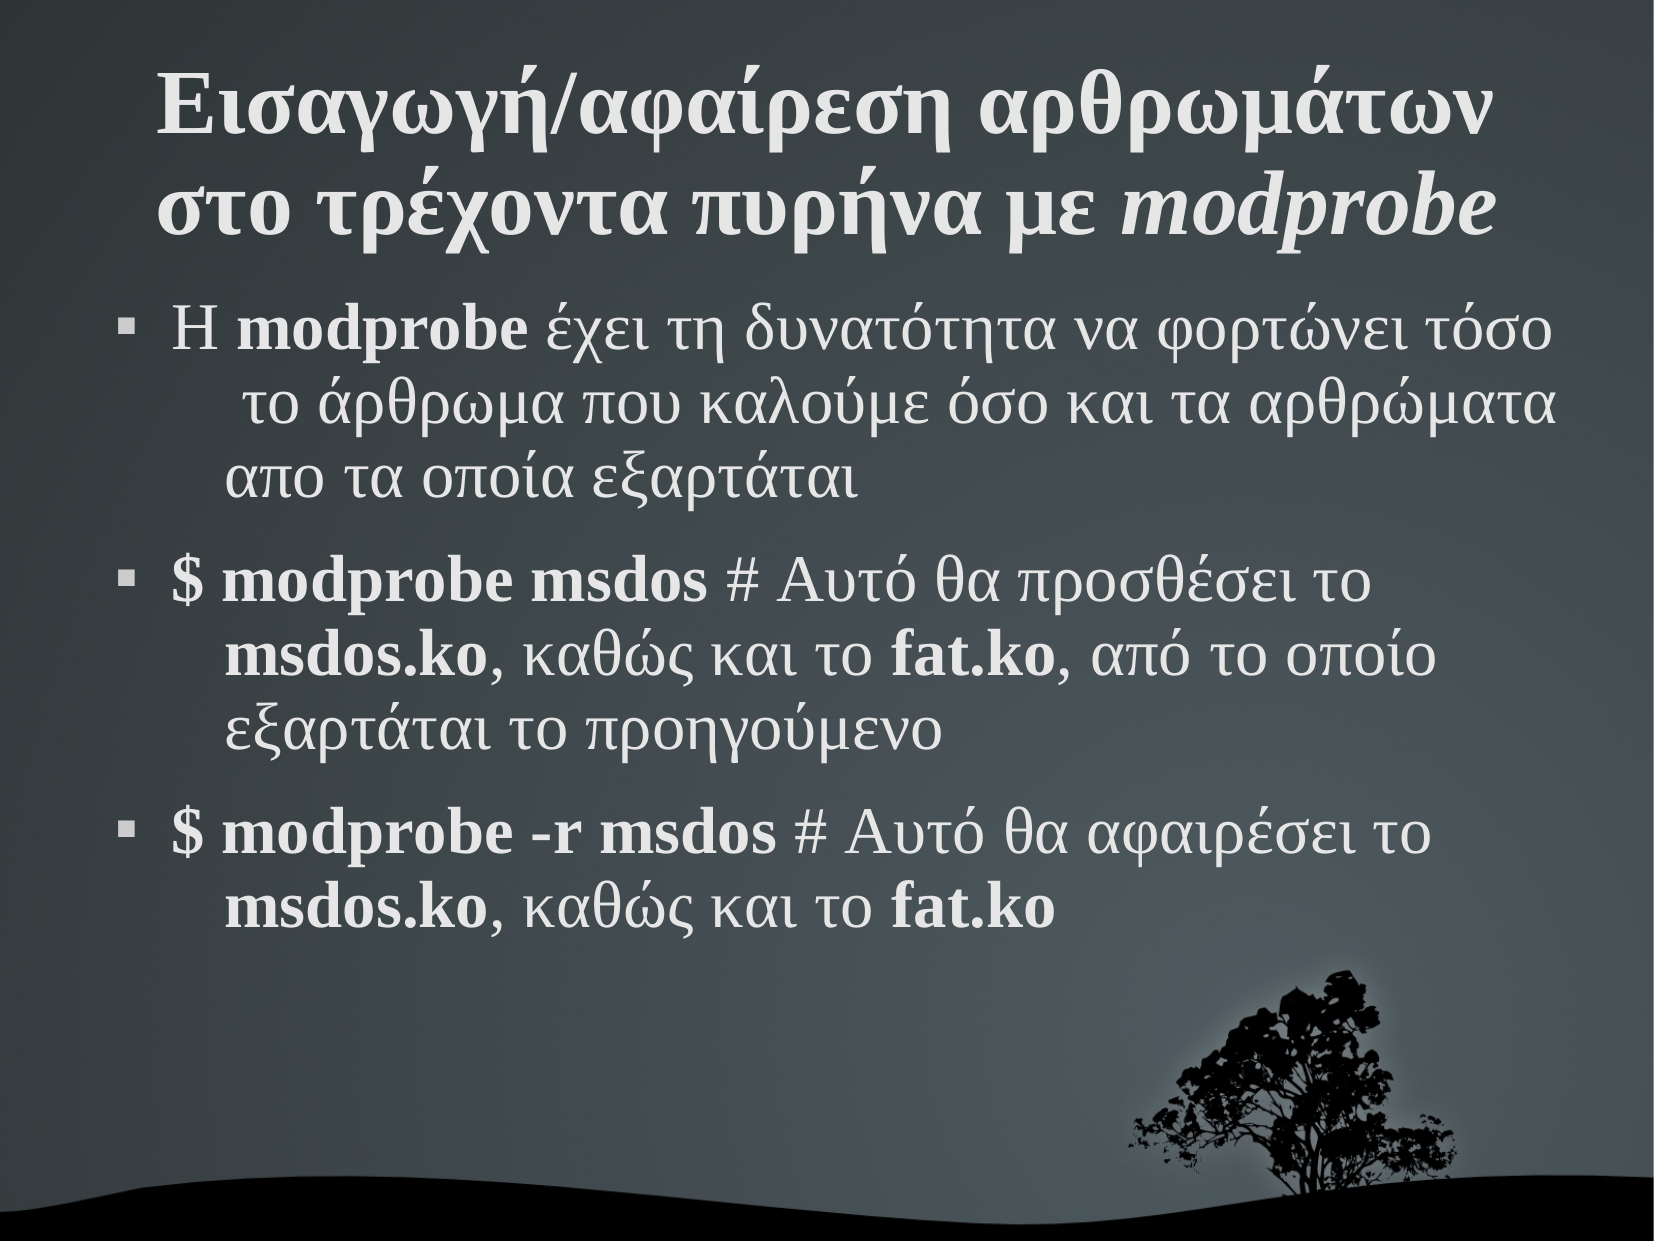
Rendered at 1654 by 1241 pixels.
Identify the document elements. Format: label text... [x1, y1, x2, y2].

picture [0, 0, 1654, 1241]
list H modprobe έχει τη δυνατότητα να φορτώνει τόσο το άρθρωμα που καλούμε όσο και τα αρθρώματα απο τα οποία εξαρτάται $ modprobe msdos # Αυτό θα προσθέσει το msdos.ko, καθώς και το fat.ko, από το οποίο εξαρτάται το προηγούμενο $ modprobe -r msdos # Αυτό θα αφαιρέσει το msdos.ko, καθώς και το fat.ko [82, 290, 1571, 1109]
title Εισαγωγή/αφαίρεση αρθρωμάτων στο τρέχοντα πυρήνα με modprobe [82, 33, 1571, 273]
